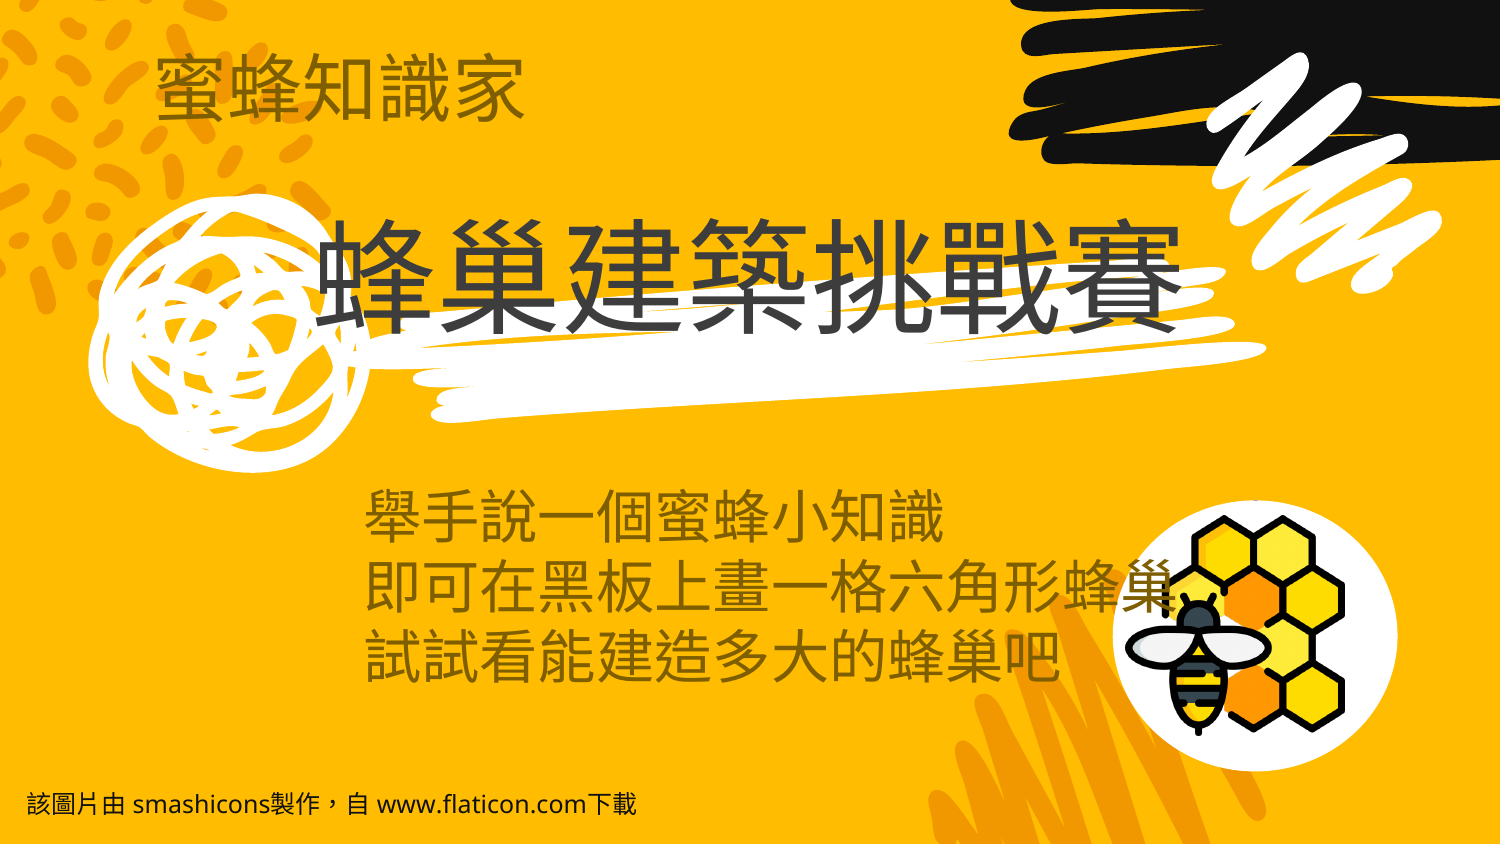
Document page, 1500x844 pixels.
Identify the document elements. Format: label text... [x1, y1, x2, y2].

subtitle 蜂巢建築挑戰賽 [292, 199, 1254, 328]
title 蜜蜂知識家 [152, 23, 633, 132]
text_box 舉手說一個蜜蜂小知識 即可在黑板上畫一格六角形蜂巢 試試看能建造多大的蜂巢吧 [363, 480, 1489, 589]
text_box [339, 328, 1267, 423]
picture [1125, 600, 1141, 607]
text_box 該圖片由smashicons製作，自www.flaticon.com下載 [11, 773, 680, 844]
picture [1125, 589, 1345, 736]
text_box [1162, 589, 1396, 770]
picture [1125, 589, 1147, 596]
text_box [1114, 589, 1125, 686]
